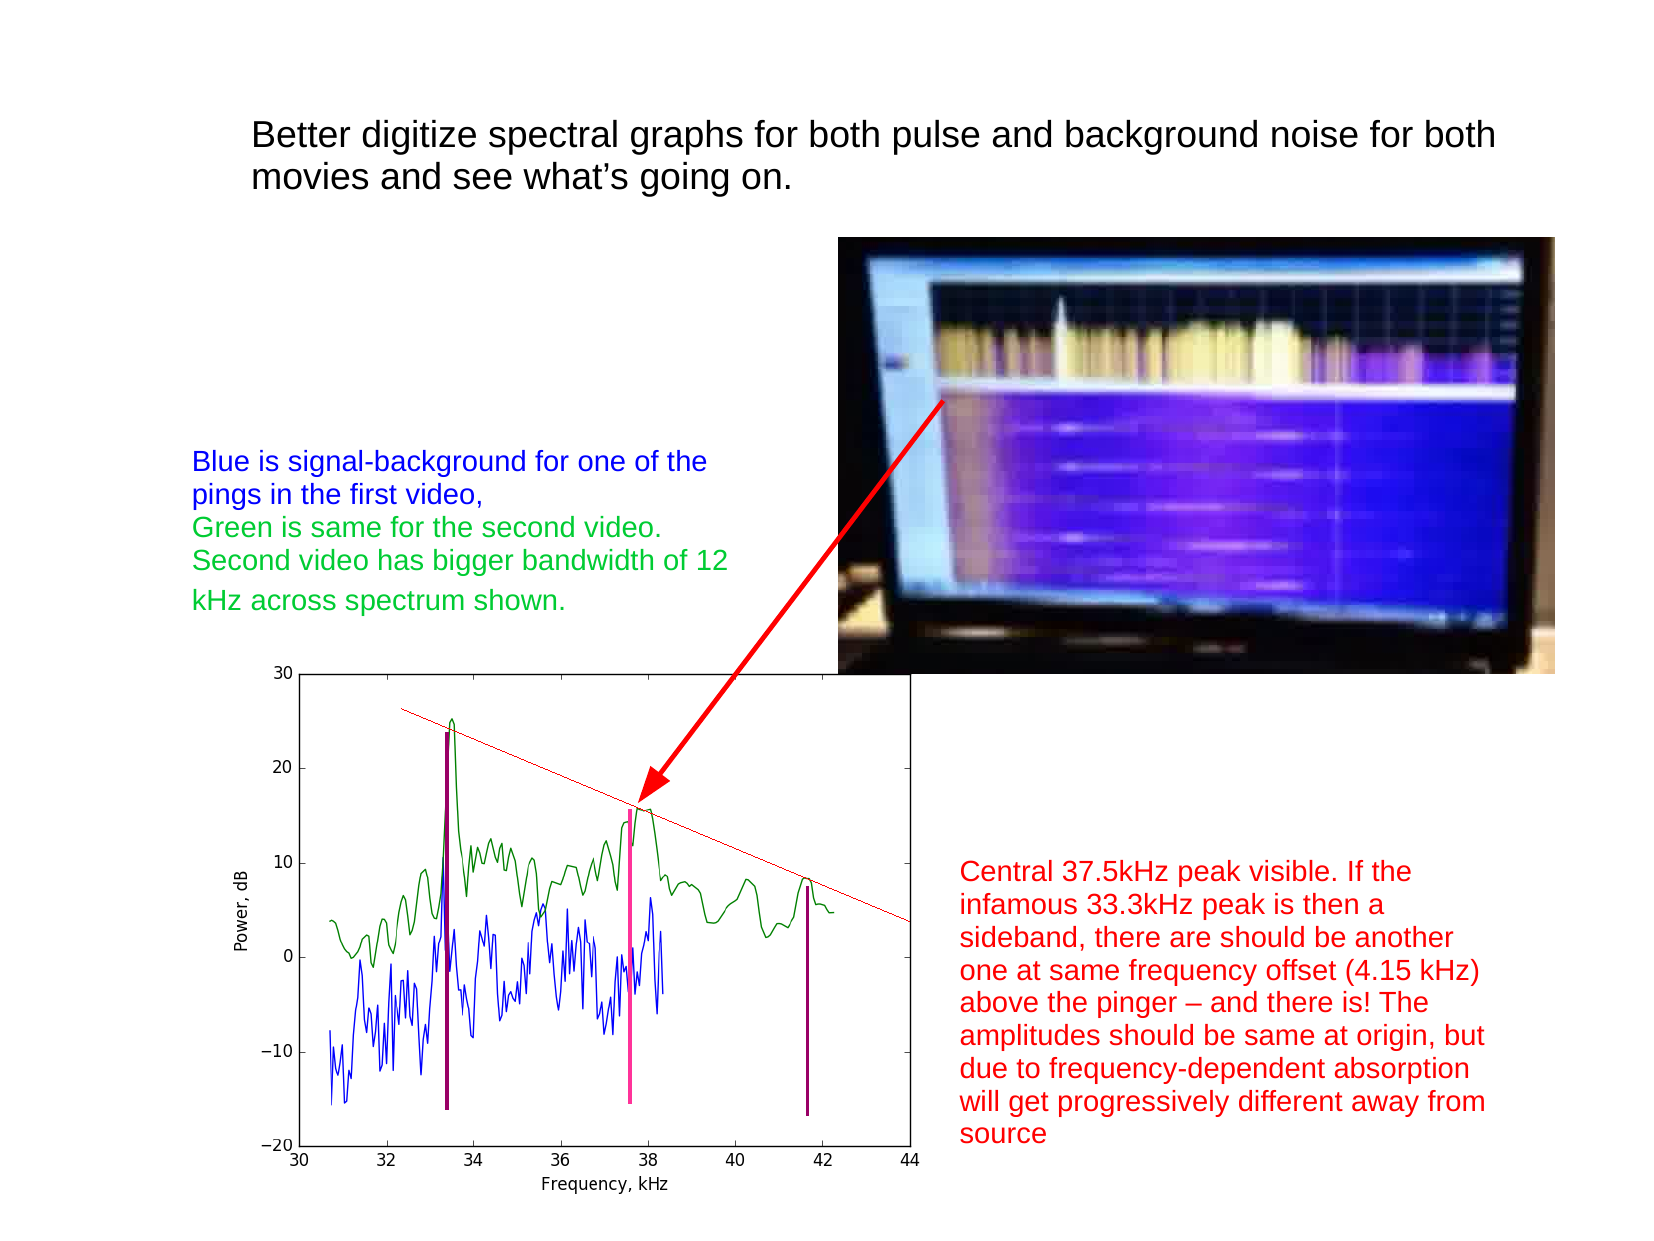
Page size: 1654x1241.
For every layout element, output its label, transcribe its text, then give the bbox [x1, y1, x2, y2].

text_box Better digitize spectral graphs for both pulse and background noise for both movies and see what’s going on. [236, 106, 1548, 206]
text_box Blue is signal-background for one of the pings in the first video, Green is same for the second video. Second video has bigger bandwidth of 12 kHz across spectrum shown. [177, 438, 756, 626]
picture [200, 237, 1555, 1205]
text_box Central 37.5kHz peak visible. If the infamous 33.3kHz peak is then a sideband, there are should be another one at same frequency offset (4.15 kHz) above the pinger – and there is! The amplitudes should be same at origin, but due to frequency-dependent absorption will get progressively different away from source [944, 847, 1524, 1158]
